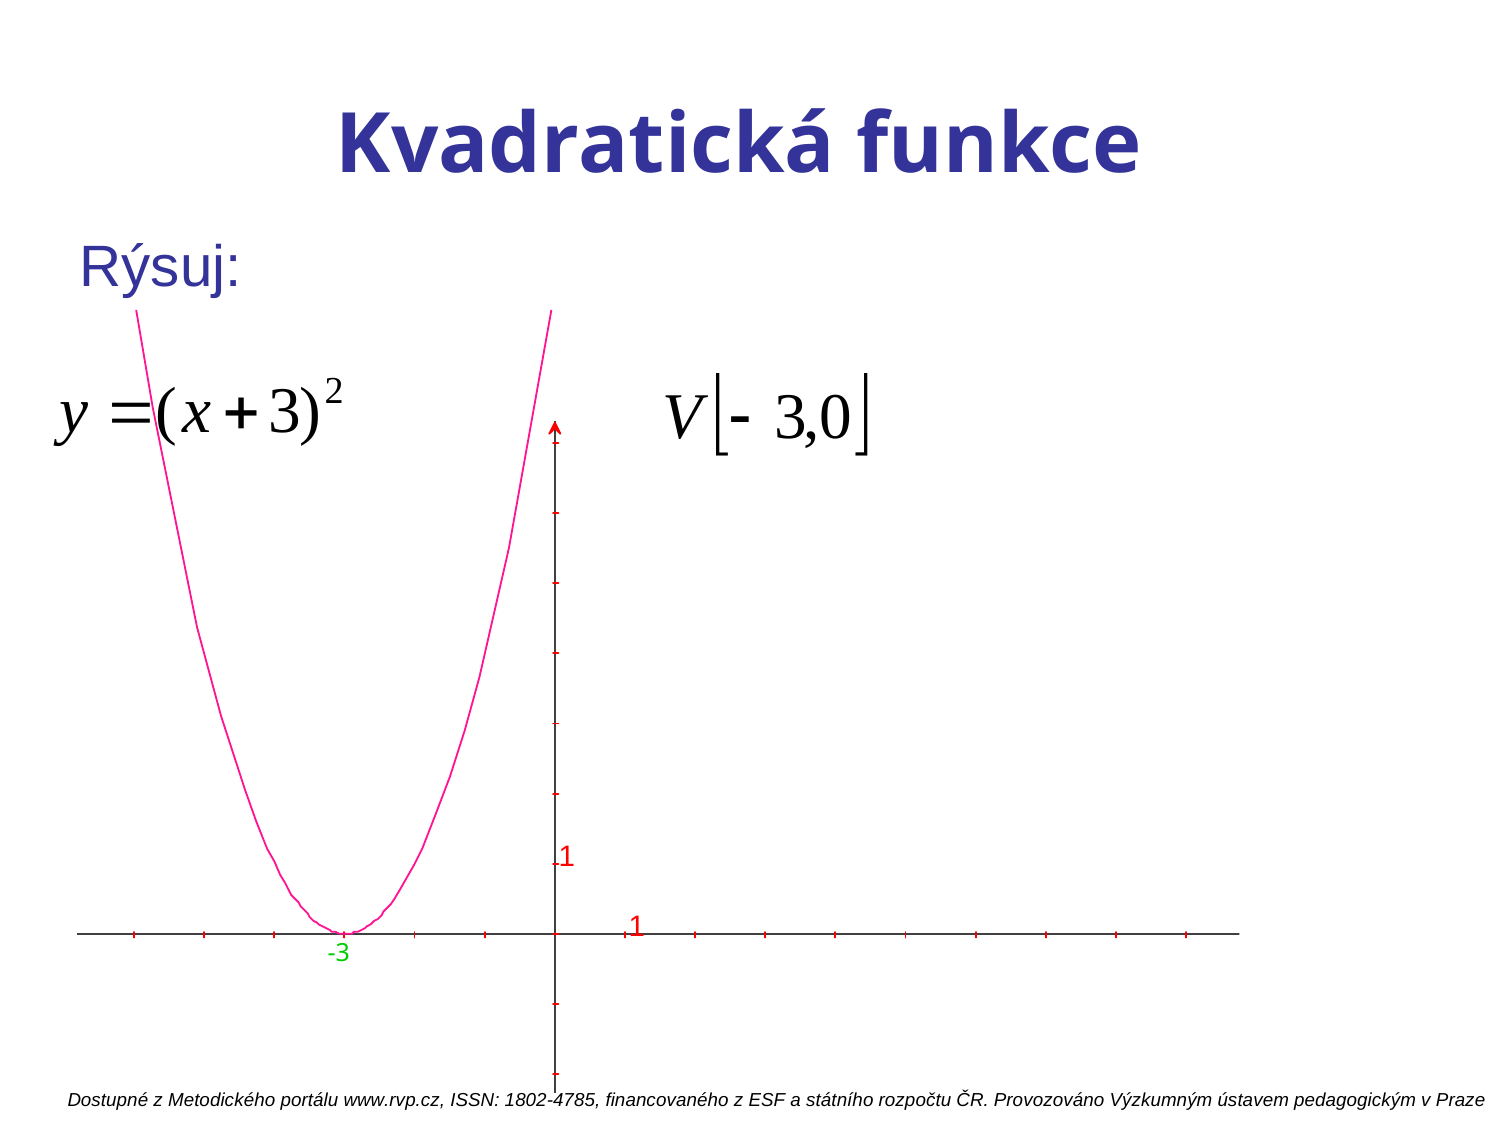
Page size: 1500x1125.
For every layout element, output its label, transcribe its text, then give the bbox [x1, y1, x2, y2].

text_box Dostupné z Metodického portálu www.rvp.cz, ISSN: 1802-4785, financovaného z ESF a státního rozpočtu ČR. Provozováno Výzkumným ústavem pedagogickým v Praze [52, 1080, 1500, 1118]
picture [0, 309, 1240, 1080]
chart [659, 373, 877, 466]
text_box Rýsuj: [64, 220, 1483, 306]
text_box Kvadratická funkce [75, 45, 1426, 220]
